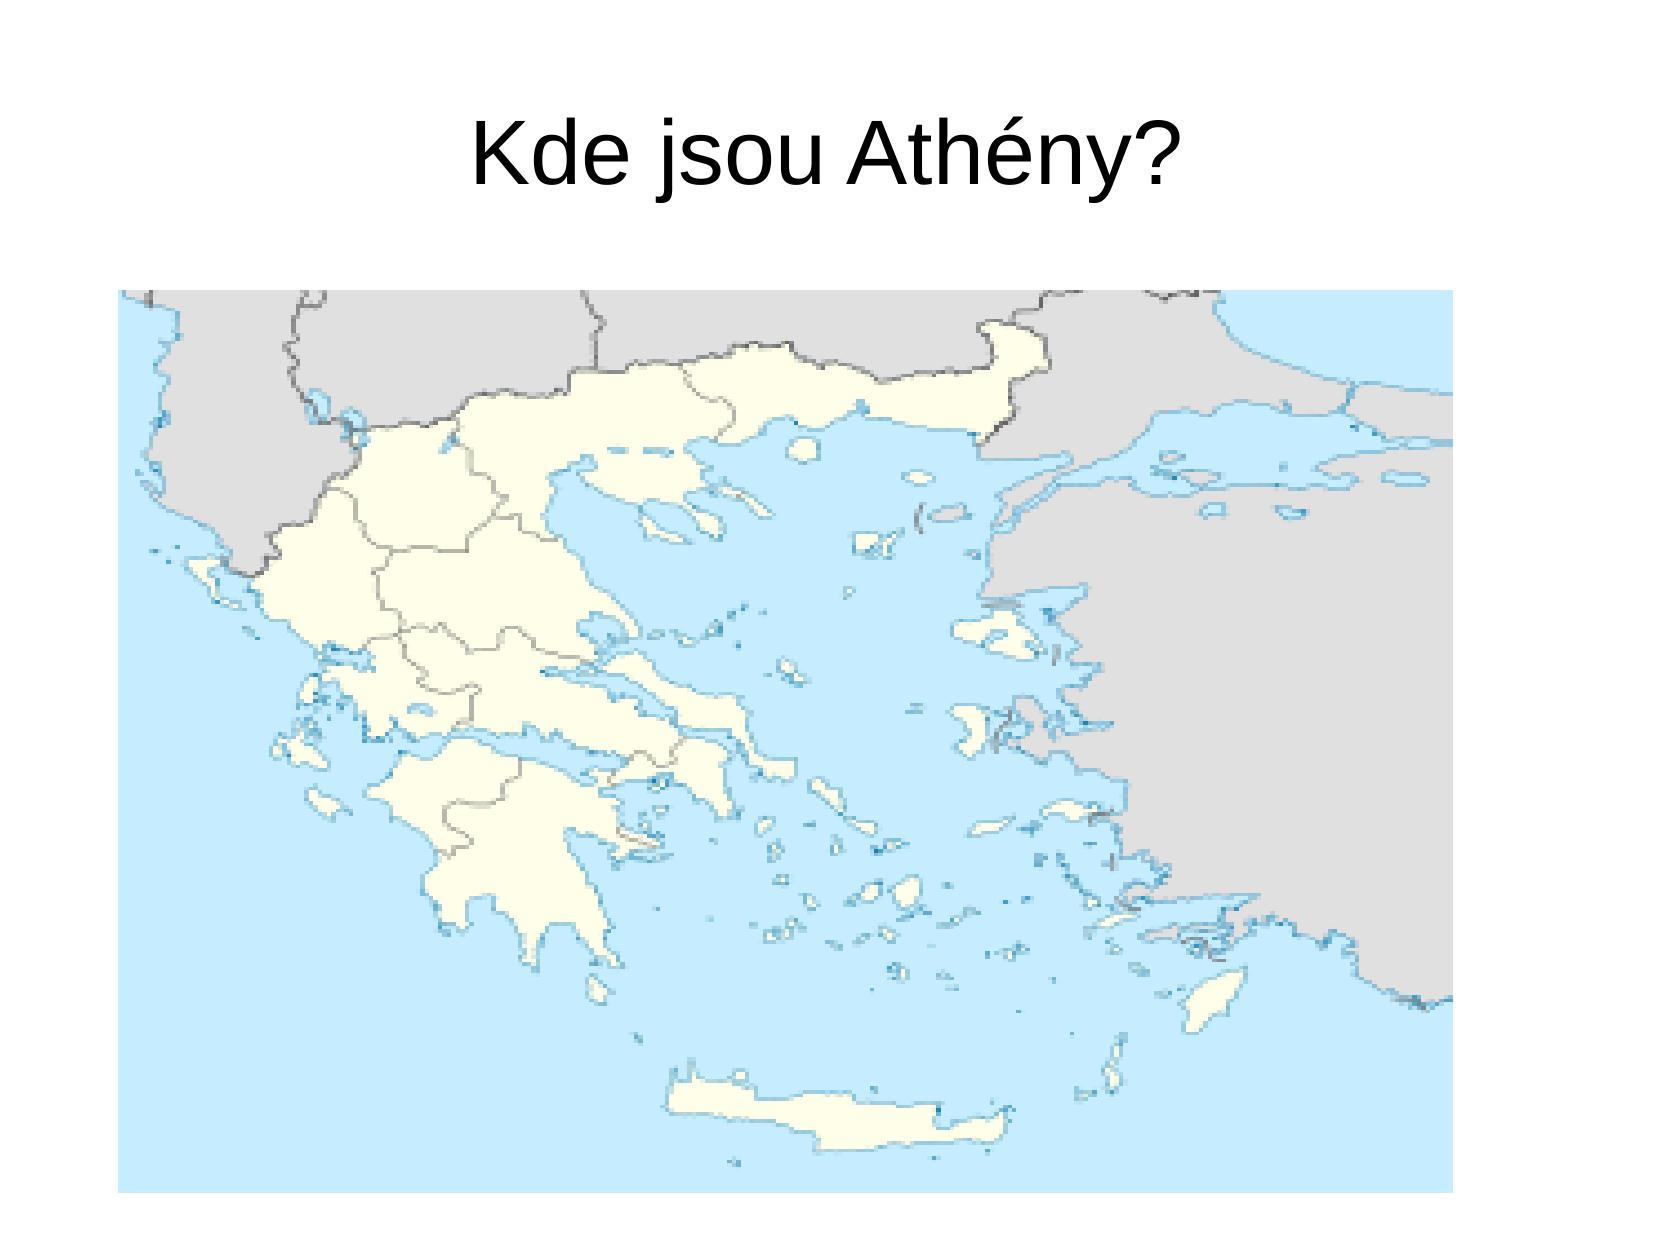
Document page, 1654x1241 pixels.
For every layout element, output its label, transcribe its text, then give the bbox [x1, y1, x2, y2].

picture [118, 290, 1453, 1193]
title Kde jsou Athény? [82, 49, 1571, 257]
